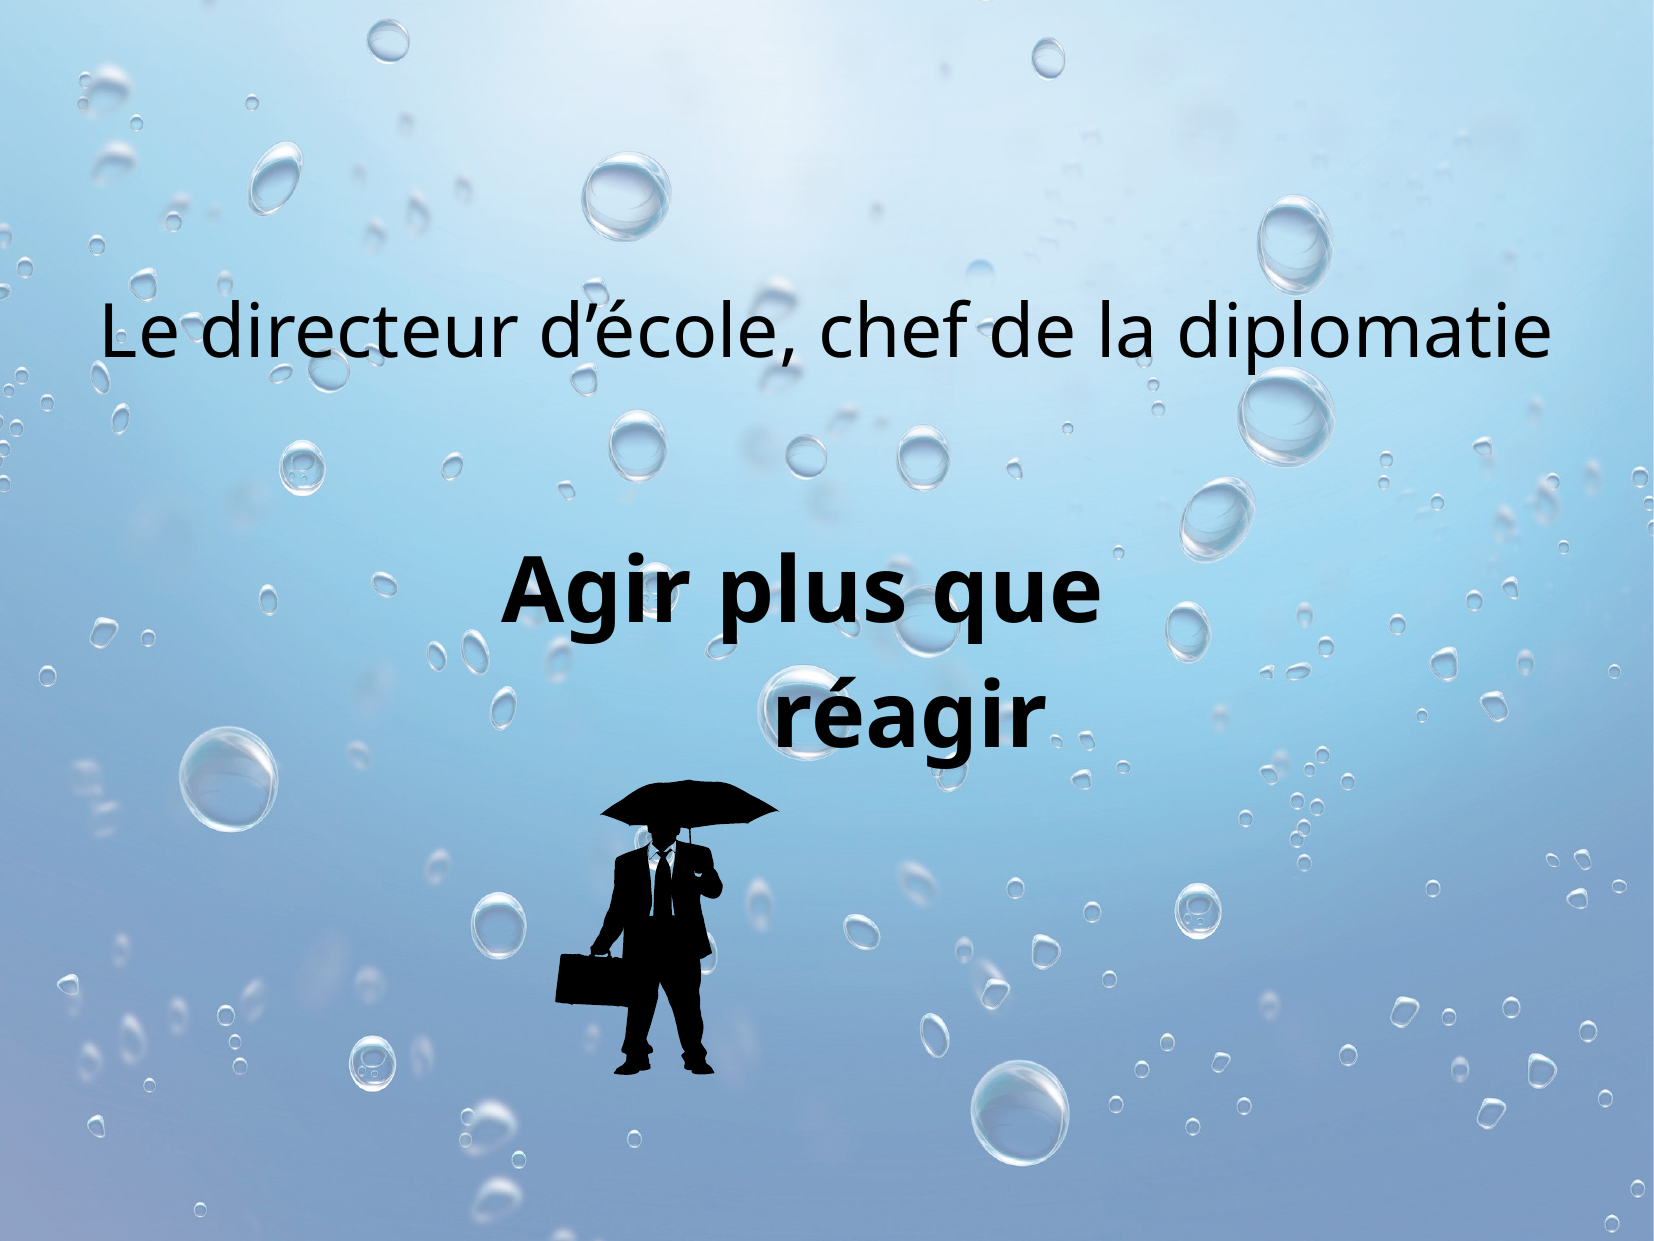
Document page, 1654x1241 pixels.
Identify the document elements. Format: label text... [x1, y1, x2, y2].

picture [0, 0, 1654, 1241]
subtitle Agir plus que réagir [82, 290, 1571, 1010]
title Le directeur d’école, chef de la diplomatie [82, 224, 1571, 290]
